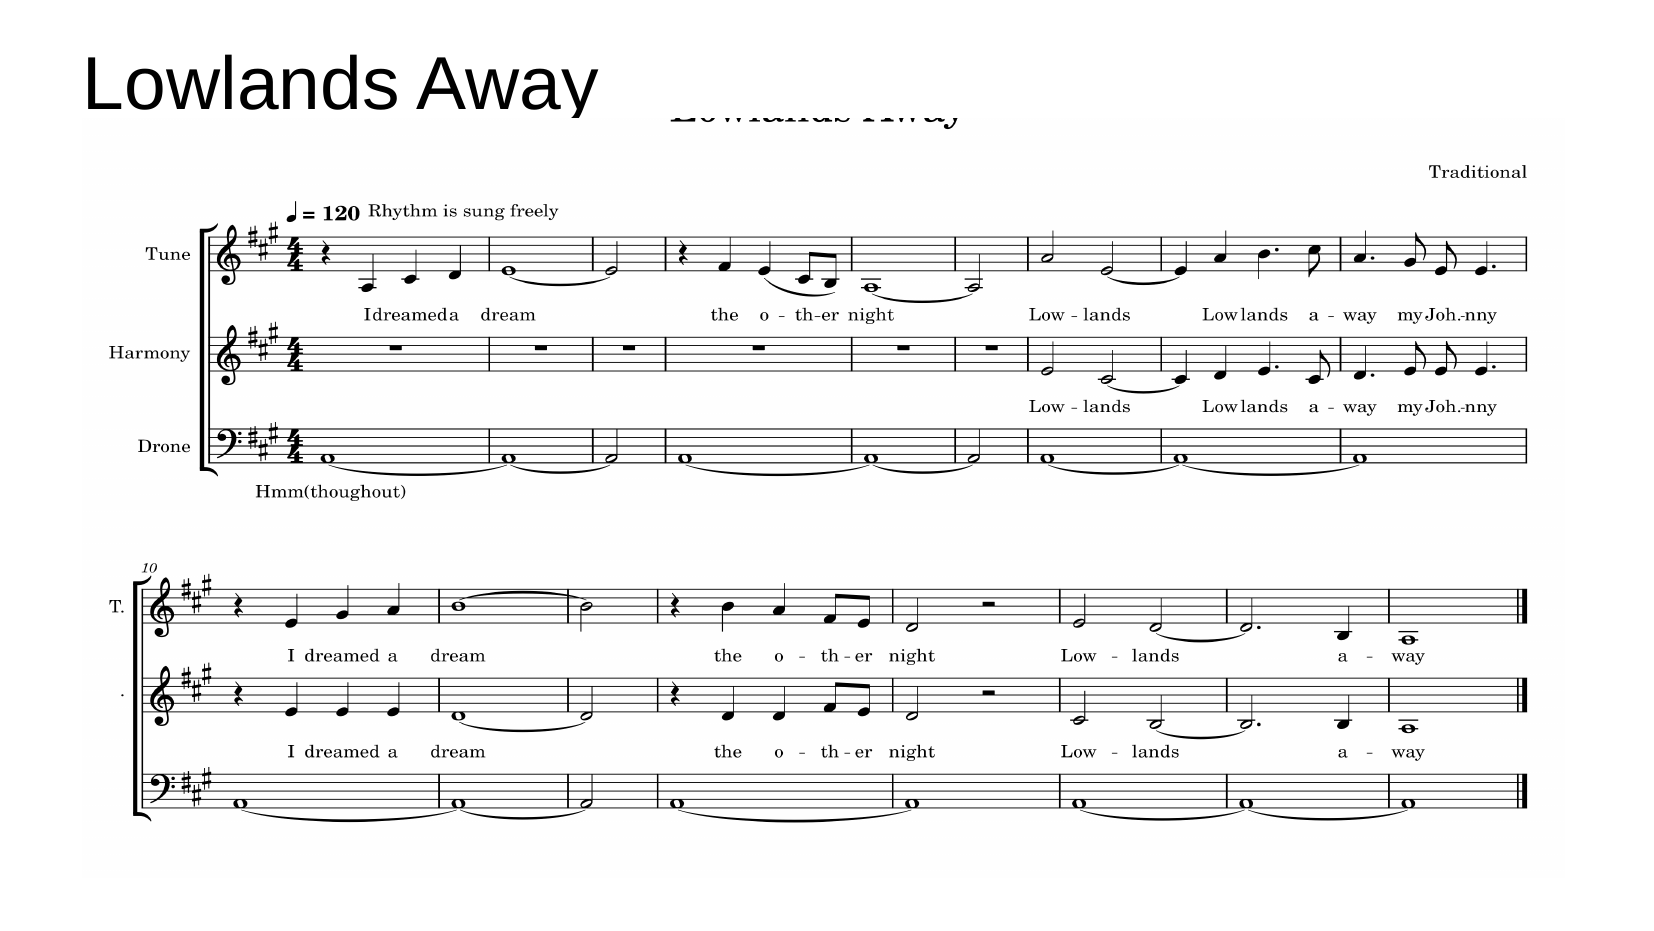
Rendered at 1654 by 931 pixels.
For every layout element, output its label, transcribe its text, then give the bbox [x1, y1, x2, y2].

title Lowlands Away [82, 41, 1571, 126]
picture [82, 118, 1565, 878]
